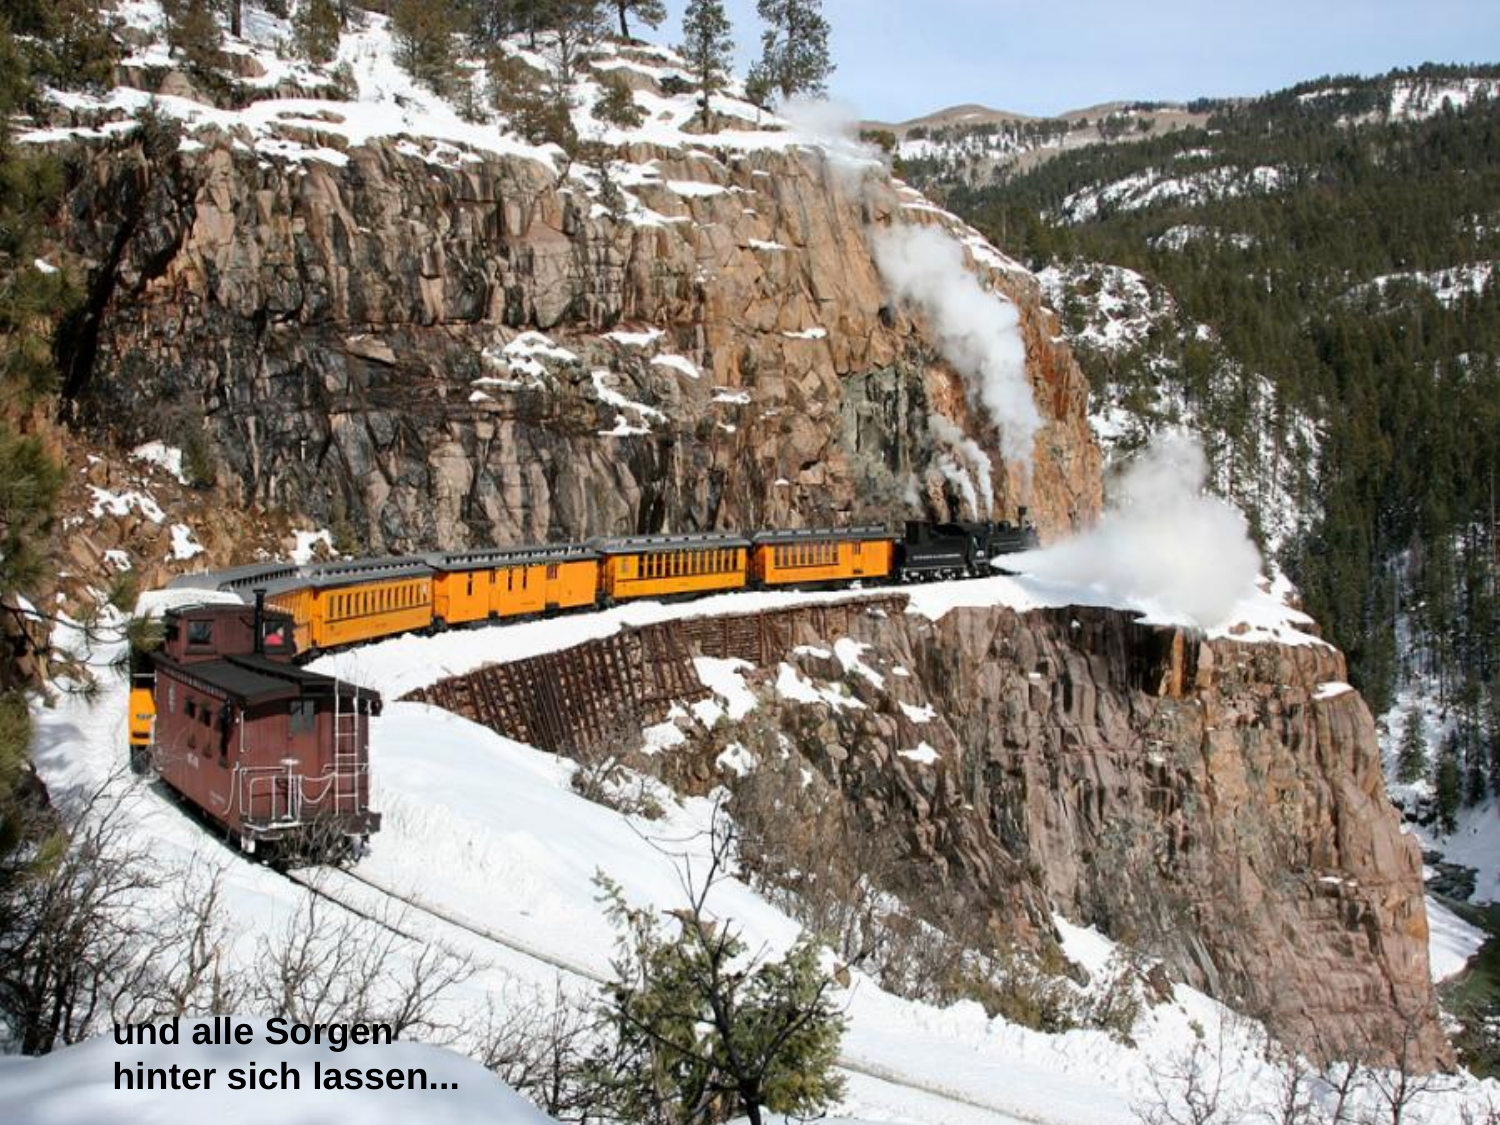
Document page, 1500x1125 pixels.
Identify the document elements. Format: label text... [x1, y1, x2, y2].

text_box und alle Sorgen hinter sich lassen... [97, 999, 488, 1106]
picture [0, 0, 1500, 1125]
